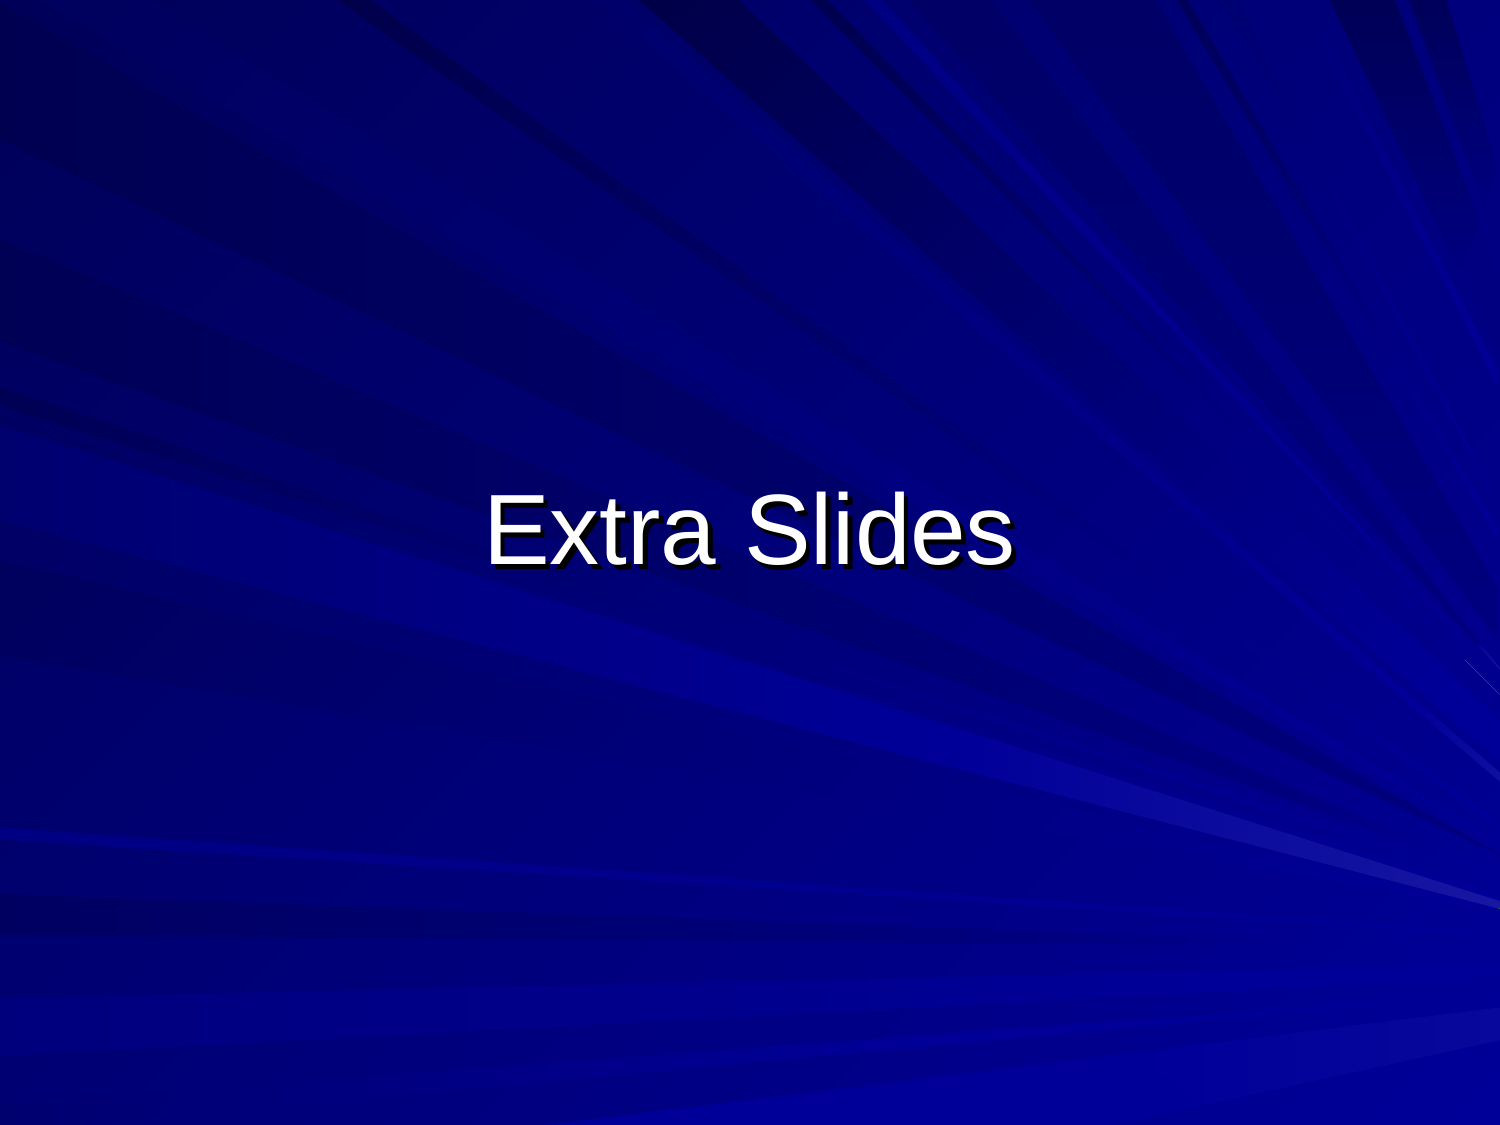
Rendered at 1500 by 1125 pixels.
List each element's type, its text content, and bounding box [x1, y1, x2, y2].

title Extra Slides [75, 375, 1426, 676]
